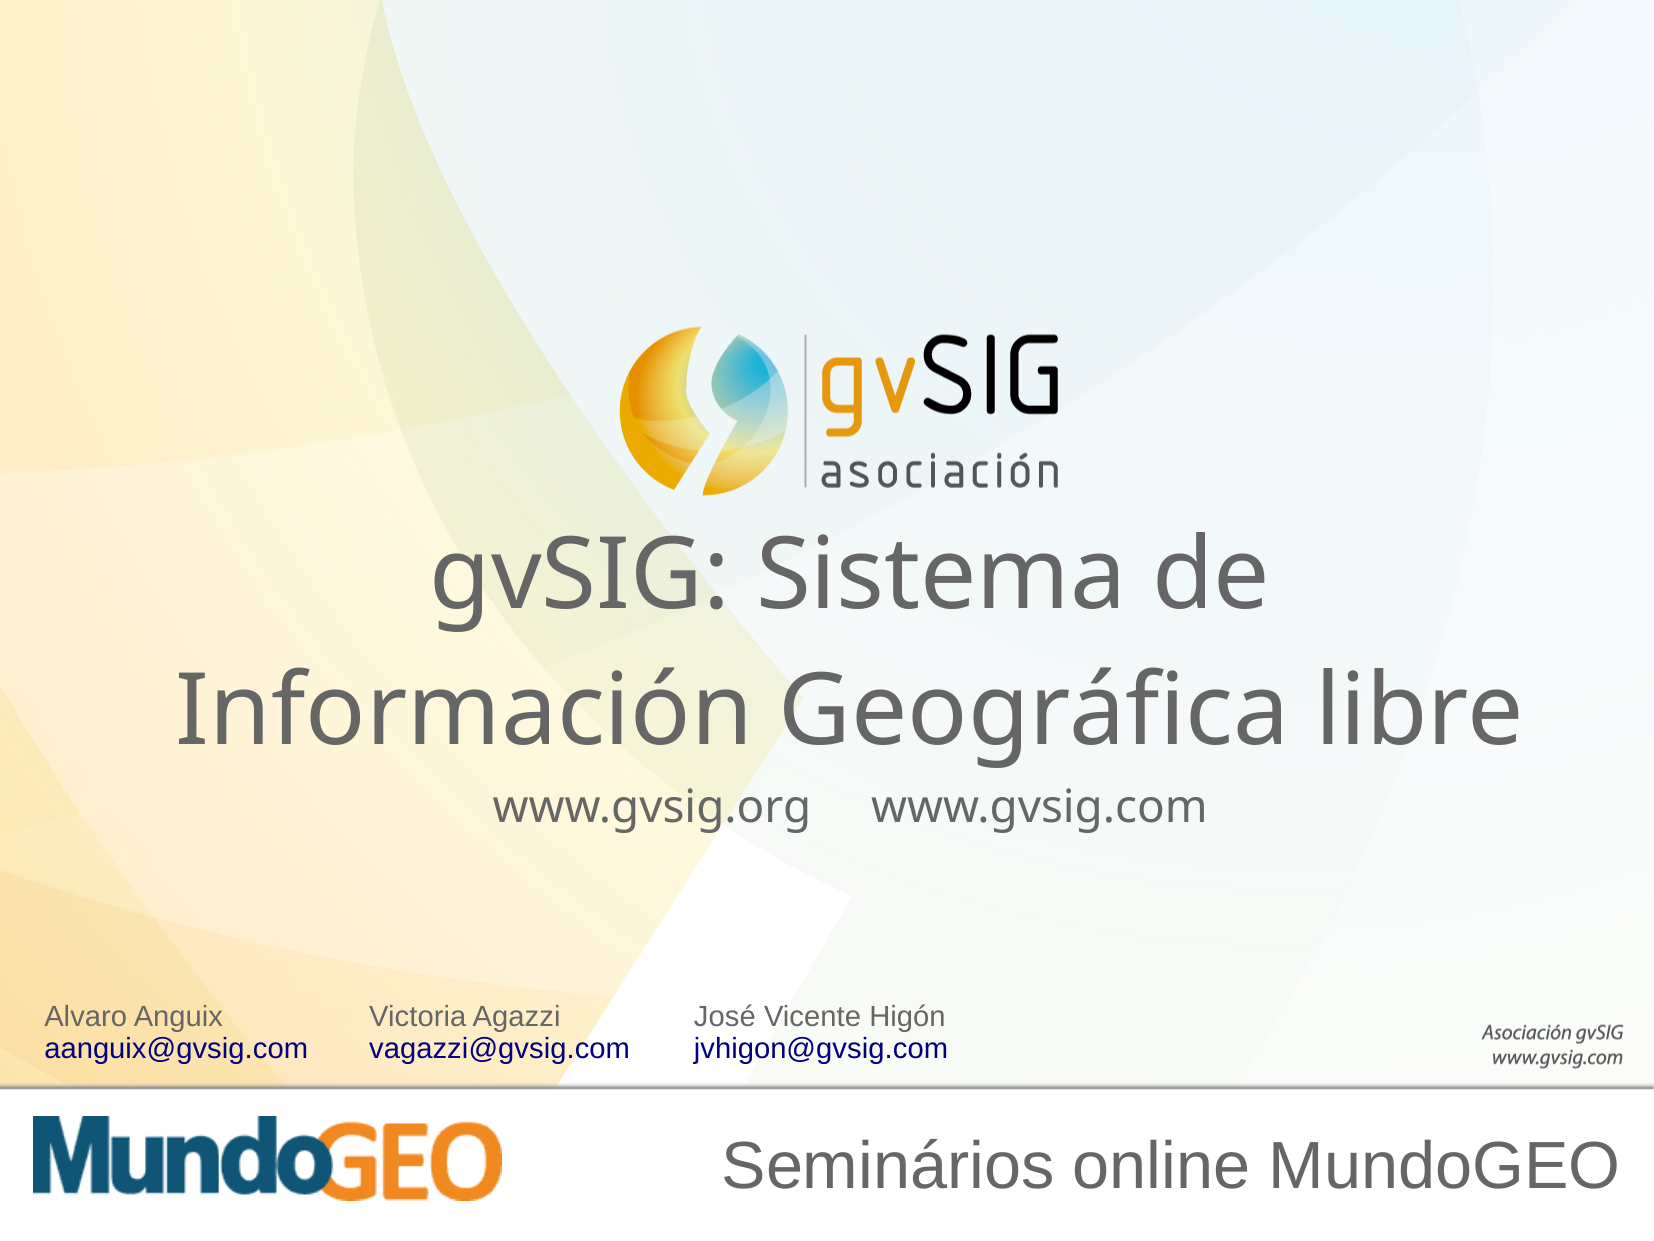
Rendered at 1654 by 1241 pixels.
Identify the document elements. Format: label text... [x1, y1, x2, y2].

text_box José Vicente Higón jvhigon@gvsig.com [679, 992, 1063, 1106]
text_box Alvaro Anguix aanguix@gvsig.com [29, 992, 354, 1106]
text_box Victoria Agazzi vagazzi@gvsig.com [354, 992, 679, 1106]
title gvSIG: Sistema de Información Geográfica libre www.gvsig.org www.gvsig.com [135, 525, 1565, 812]
picture [0, 0, 1654, 1241]
text_box Seminários online MundoGEO [558, 1121, 1636, 1211]
